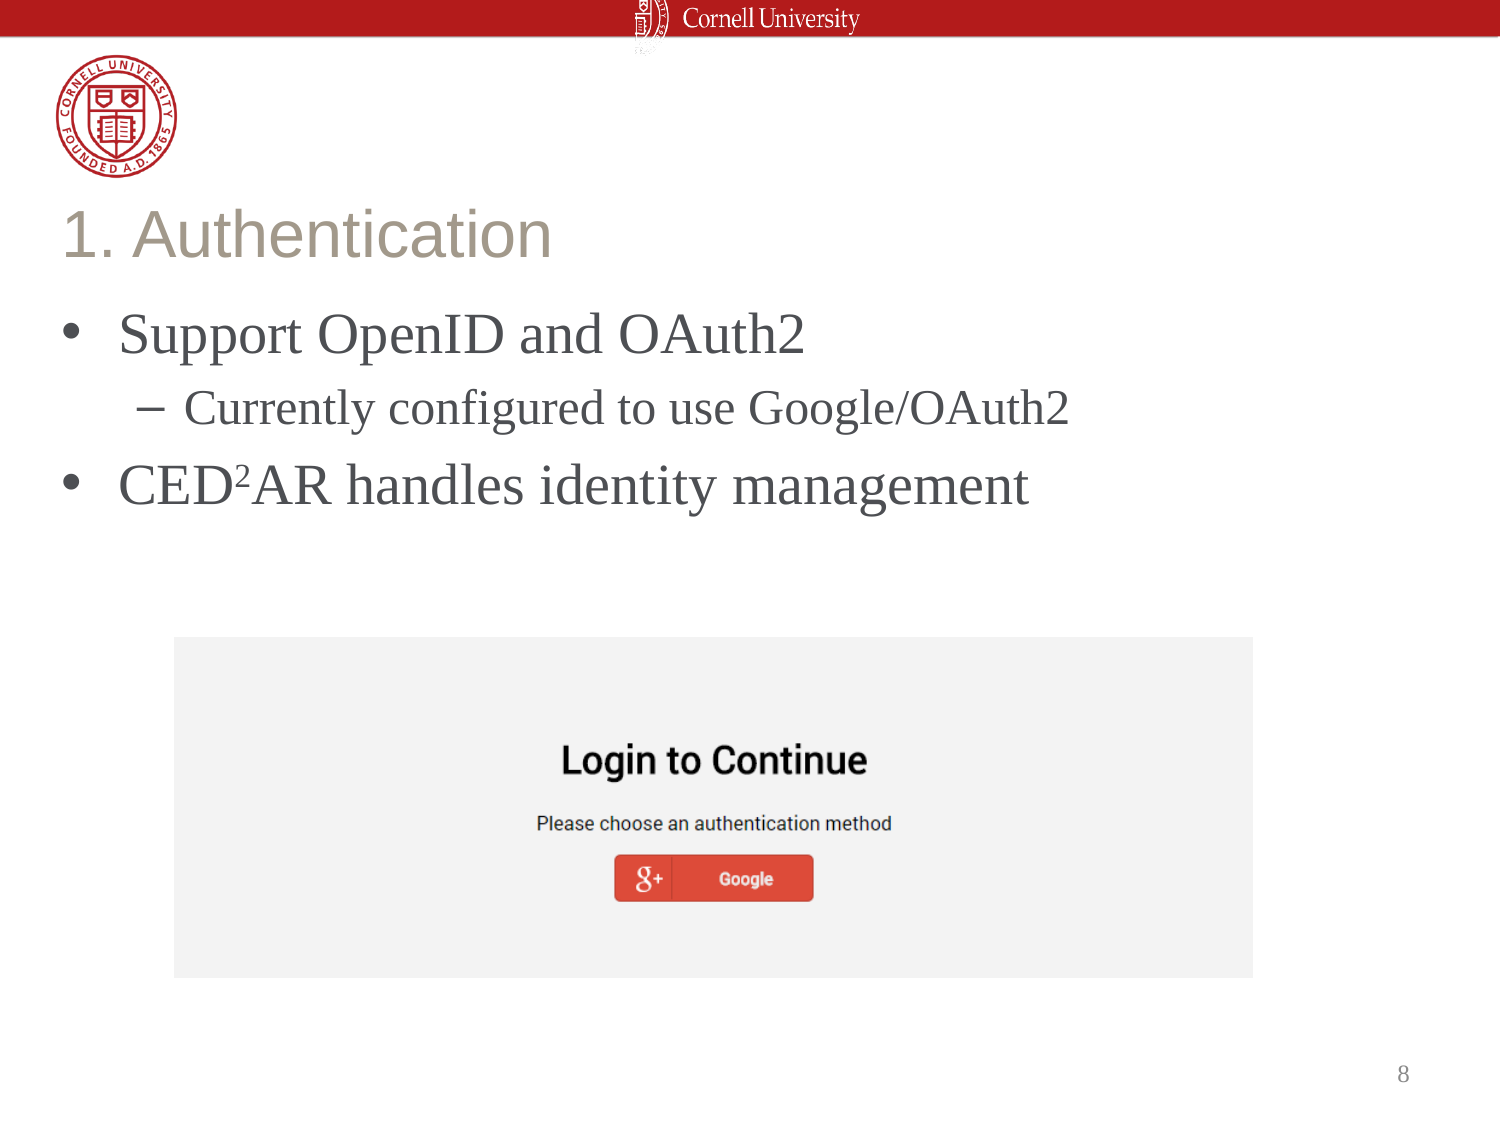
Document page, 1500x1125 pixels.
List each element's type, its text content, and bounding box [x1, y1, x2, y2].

slide_number <number> [1074, 1042, 1425, 1103]
picture [174, 637, 1253, 978]
picture [50, 50, 195, 174]
list Support OpenID and OAuth2 Currently configured to use Google/OAuth2 CED2AR handles identity management [46, 288, 1471, 944]
picture [635, 0, 860, 60]
title 1. Authentication [46, 174, 1471, 288]
